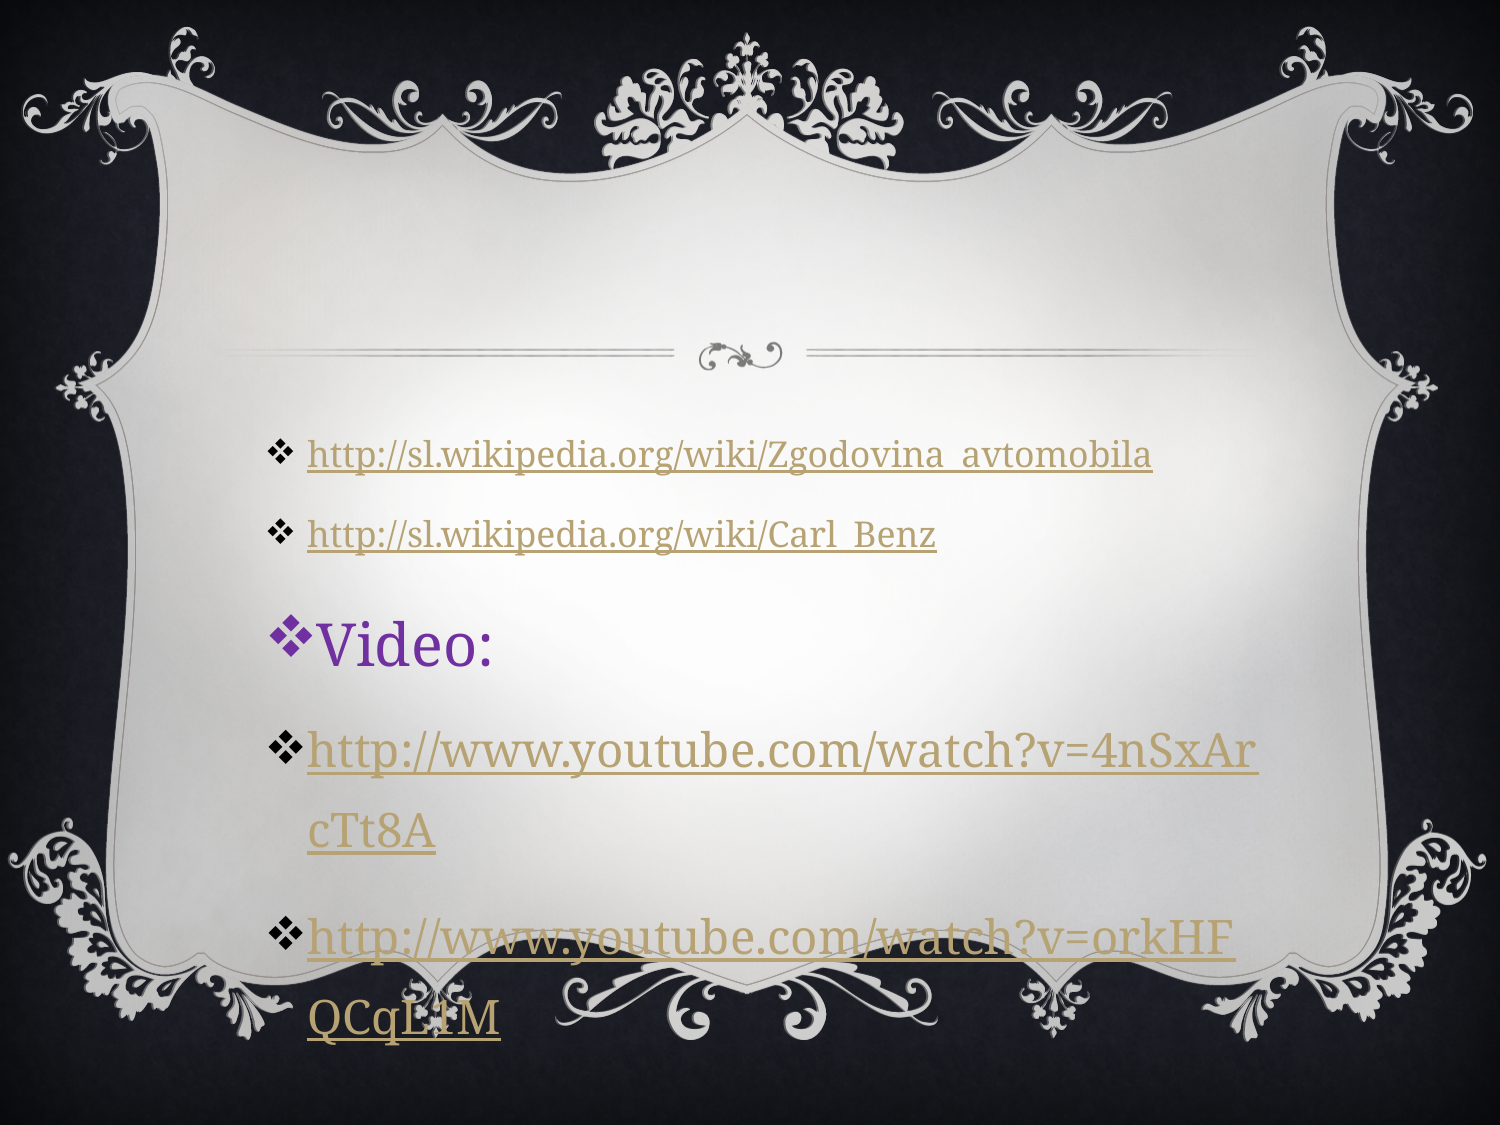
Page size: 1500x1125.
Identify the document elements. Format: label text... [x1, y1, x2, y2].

list http://sl.wikipedia.org/wiki/Zgodovina_avtomobila http://sl.wikipedia.org/wiki/Carl_Benz Video: http://www.youtube.com/watch?v=4nSxArcTt8A http://www.youtube.com/watch?v=orkHFQCqL1M [225, 399, 1275, 900]
picture [0, 0, 1500, 1125]
